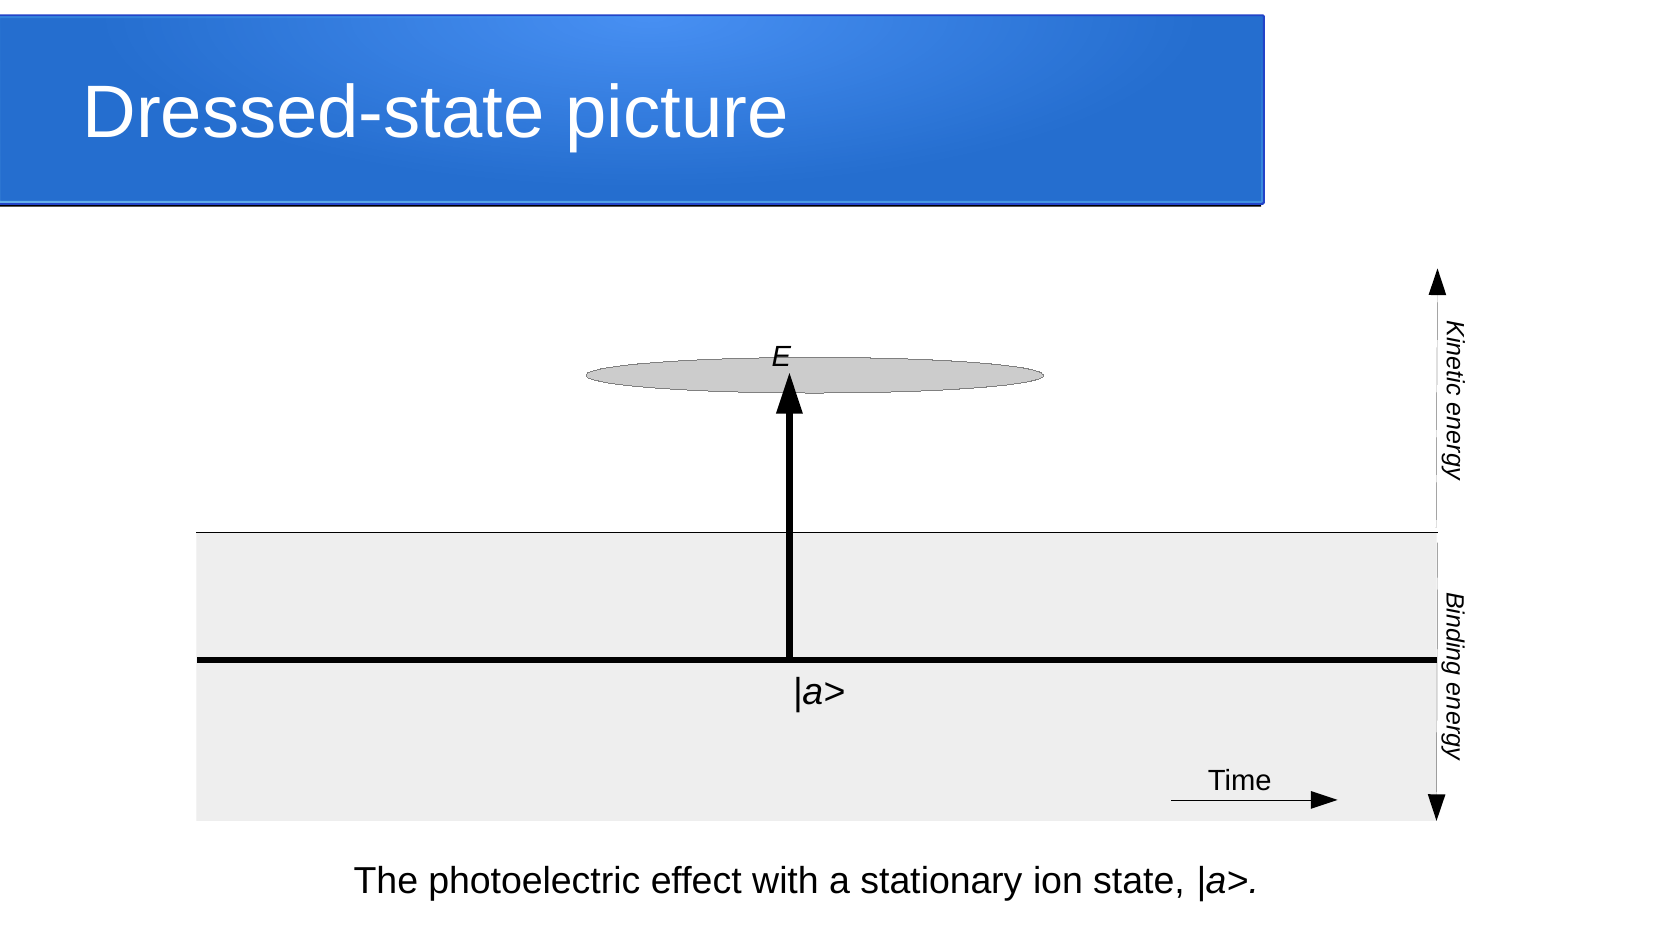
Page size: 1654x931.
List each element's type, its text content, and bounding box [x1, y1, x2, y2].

text_box Kinetic energy [1415, 305, 1477, 508]
text_box Time [1193, 757, 1397, 805]
text_box [793, 533, 1437, 657]
text_box |a> [777, 663, 918, 724]
text_box Time [1193, 801, 1310, 805]
text_box E [756, 332, 885, 381]
text_box [586, 358, 786, 393]
text_box [196, 533, 1436, 821]
text_box Binding energy [1415, 577, 1477, 780]
title Dressed-state picture [82, 35, 1235, 189]
text_box [793, 358, 1044, 394]
text_box The photoelectric effect with a stationary ion state, |a>. [190, 852, 1423, 931]
